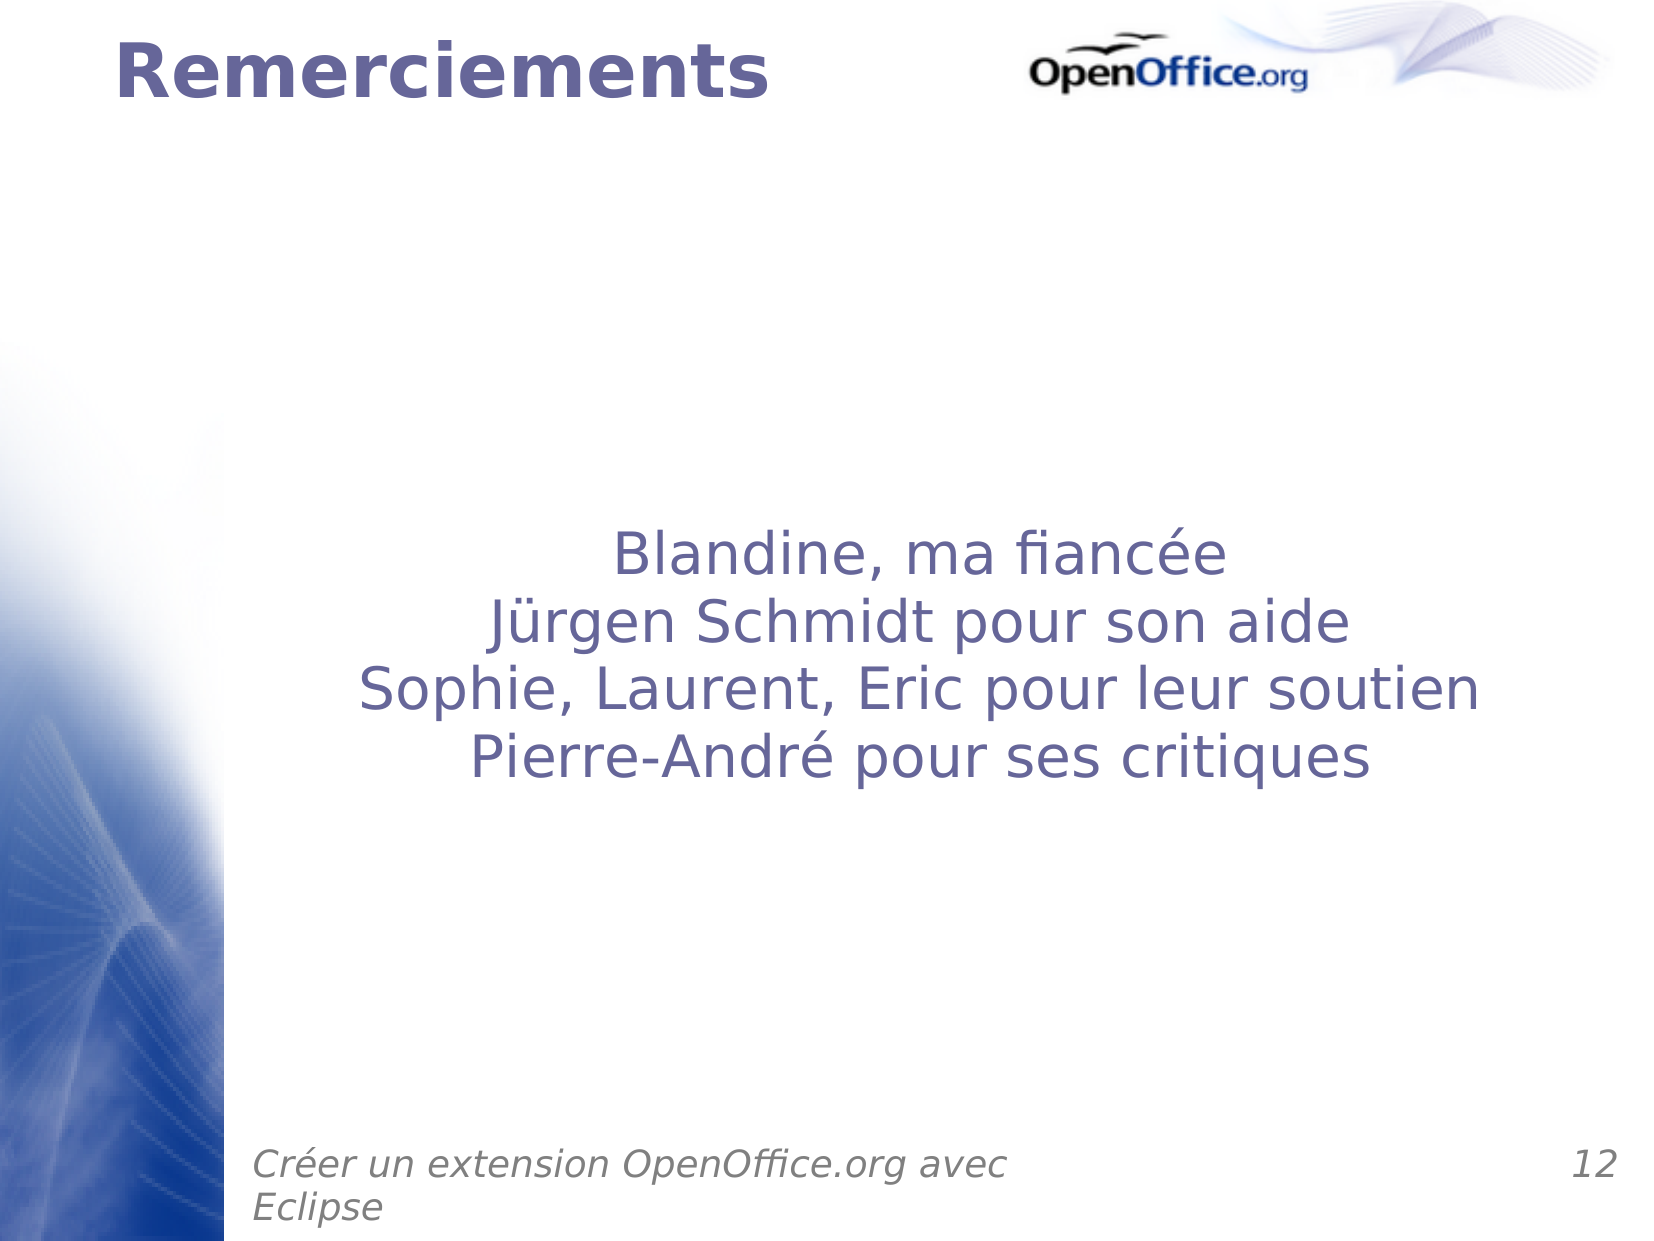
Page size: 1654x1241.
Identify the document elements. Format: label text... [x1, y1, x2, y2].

title Remerciements [24, 15, 987, 129]
picture [0, 0, 224, 1241]
subtitle Blandine, ma fiancée Jürgen Schmidt pour son aide Sophie, Laurent, Eric pour leur soutien Pierre-André pour ses critiques [223, 179, 1619, 1133]
picture [1014, 0, 1619, 100]
